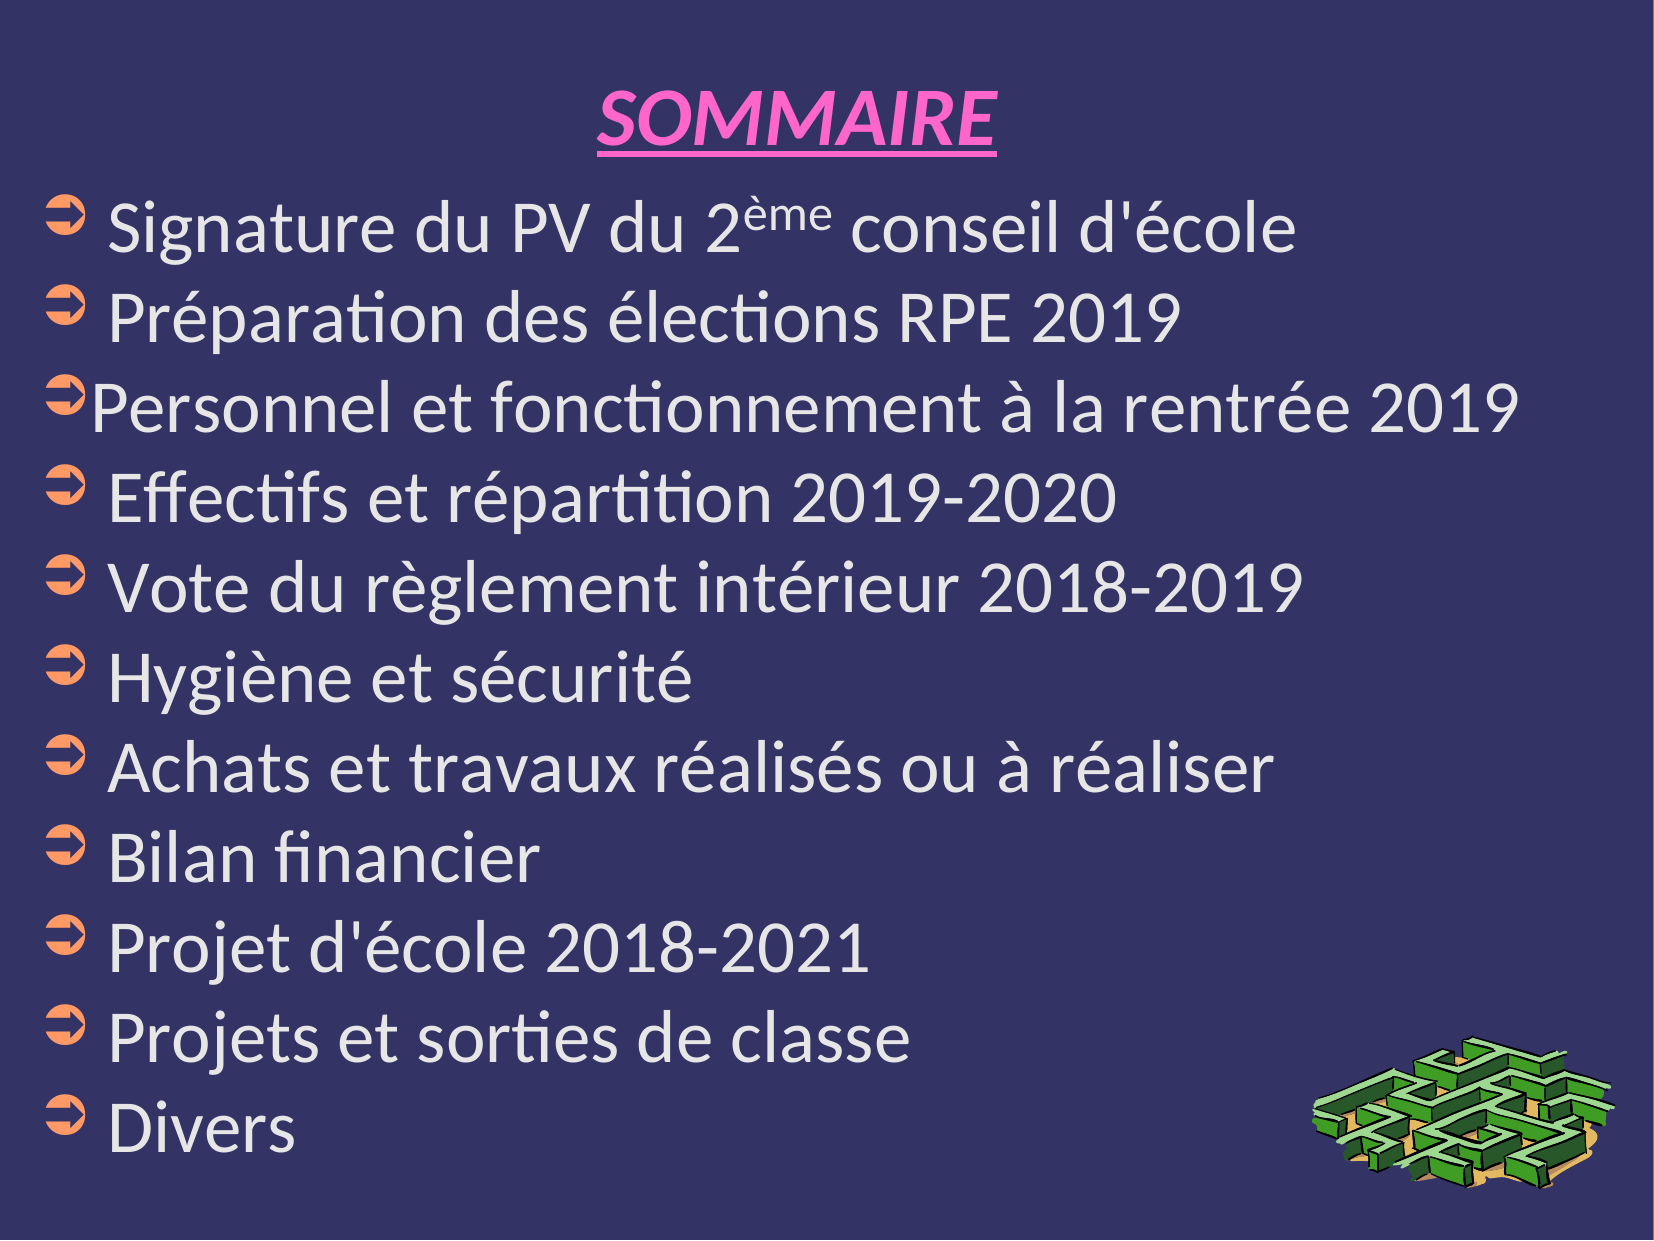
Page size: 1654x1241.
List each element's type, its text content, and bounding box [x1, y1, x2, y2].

list Signature du PV du 2ème conseil d'école Préparation des élections RPE 2019 Personnel et fonctionnement à la rentrée 2019 Effectifs et répartition 2019-2020 Vote du règlement intérieur 2018-2019 Hygiène et sécurité Achats et travaux réalisés ou à réaliser Bilan financier Projet d'école 2018-2021 Projets et sorties de classe Divers [39, 177, 1607, 1177]
title SOMMAIRE [561, 47, 1034, 177]
